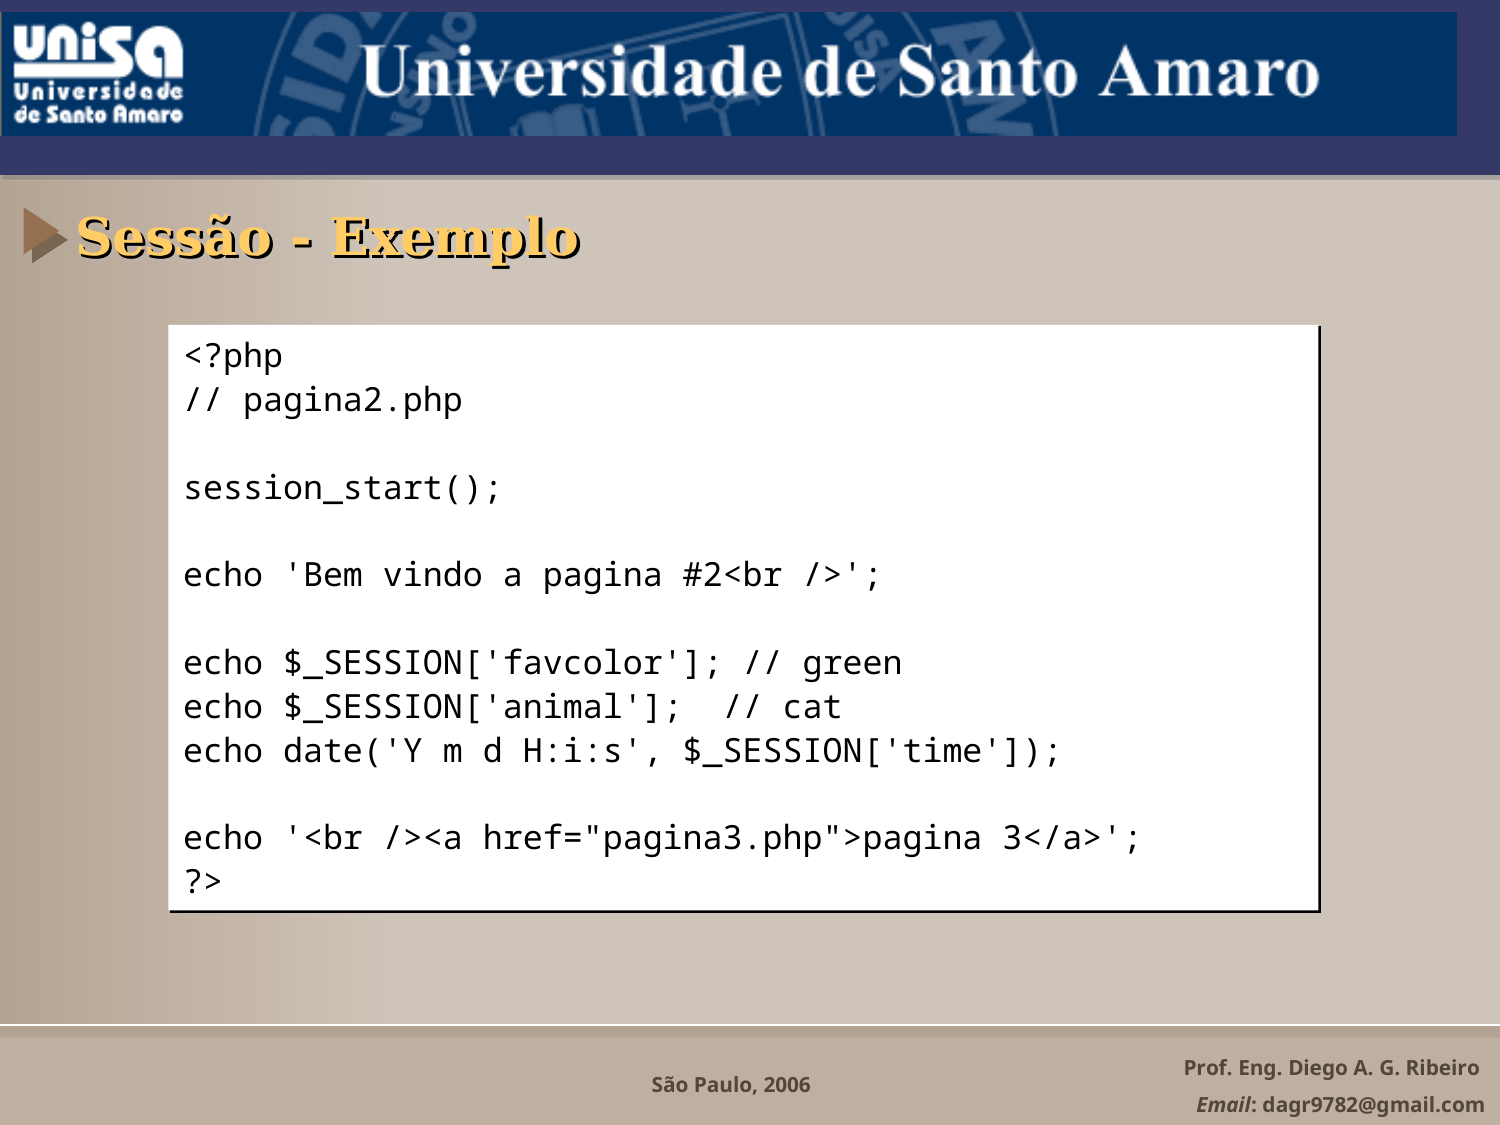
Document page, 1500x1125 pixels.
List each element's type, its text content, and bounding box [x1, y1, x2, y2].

text_box Sessão - Exemplo [75, 207, 701, 268]
text_box <?php // pagina2.php session_start(); echo 'Bem vindo a pagina #2<br />'; echo $_SESSION['favcolor']; // green echo $_SESSION['animal']; // cat echo date('Y m d H:i:s', $_SESSION['time']); echo '<br /><a href="pagina3.php">pagina 3</a>'; ?> [168, 324, 1319, 911]
text_box [23, 207, 60, 255]
